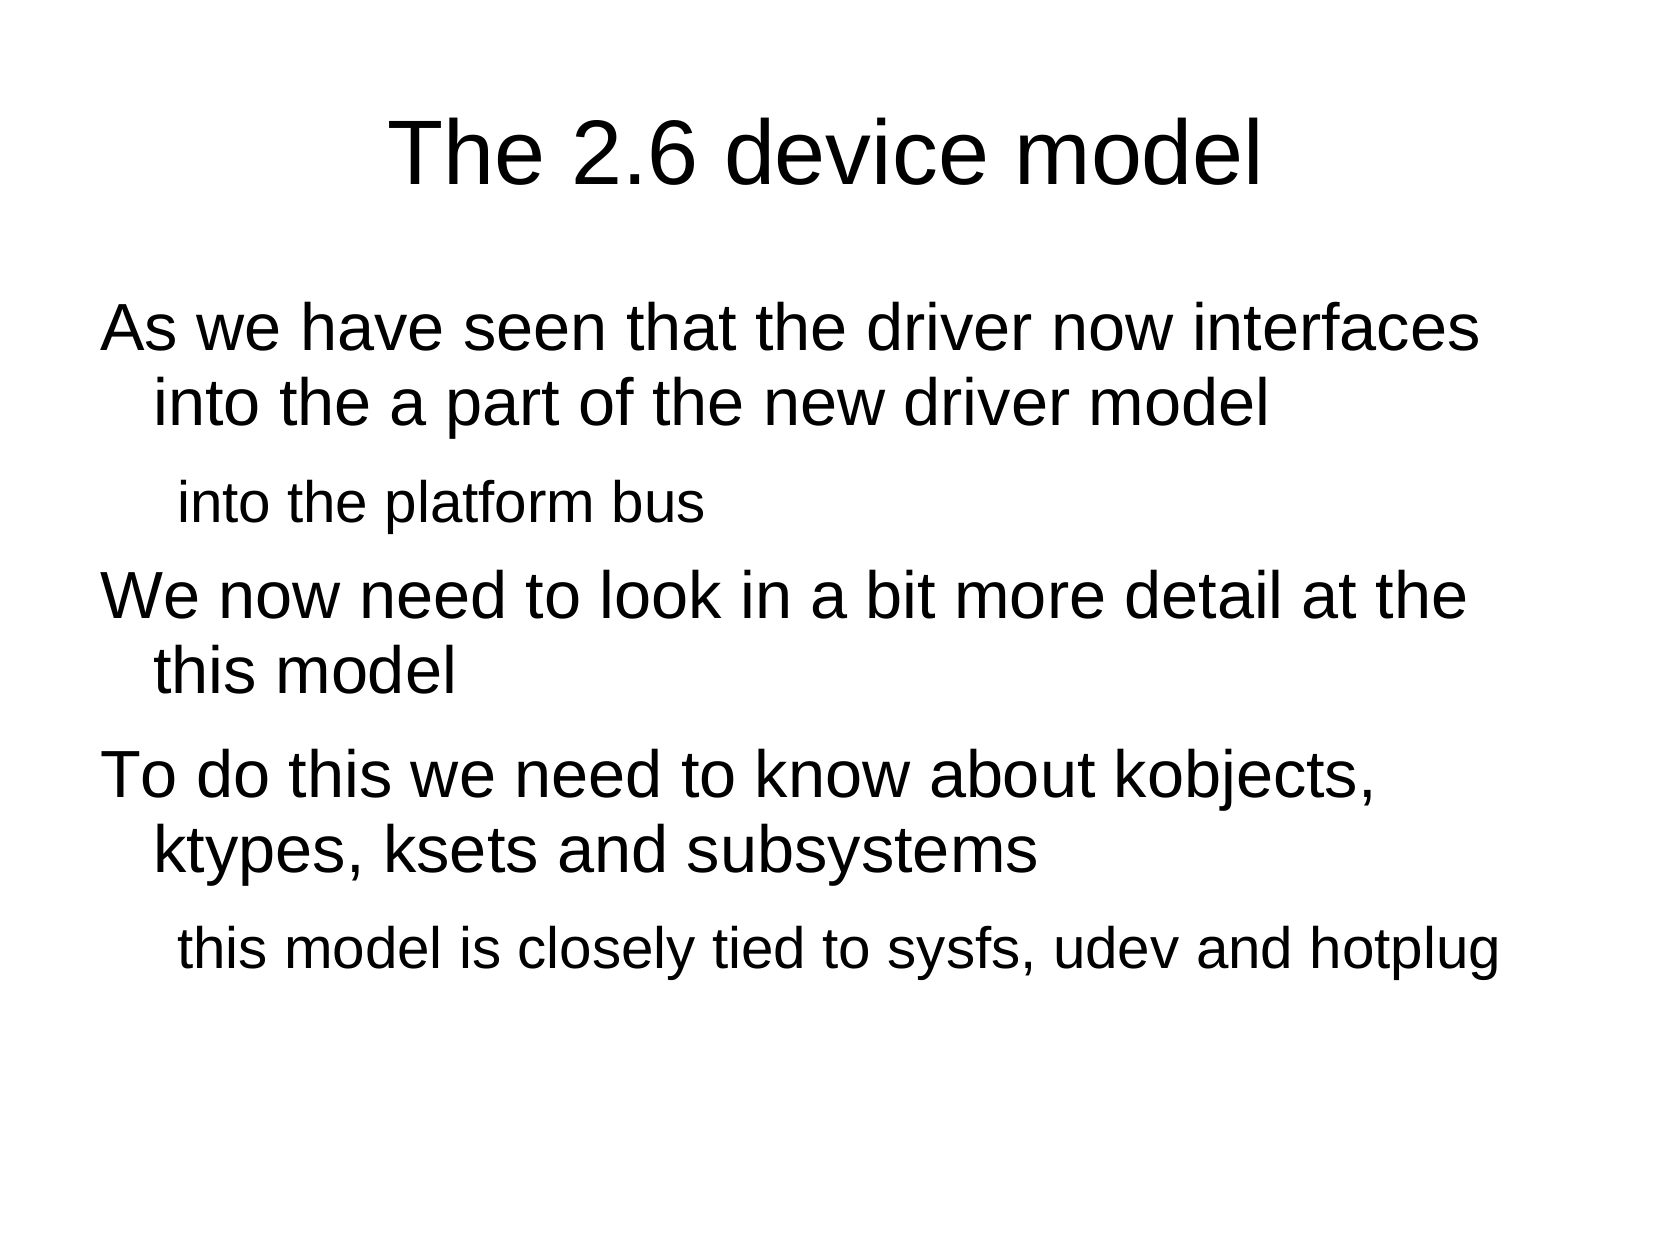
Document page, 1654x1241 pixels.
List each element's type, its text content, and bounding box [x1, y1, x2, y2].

title The 2.6 device model [82, 49, 1571, 257]
list As we have seen that the driver now interfaces into the a part of the new driver model into the platform bus We now need to look in a bit more detail at the this model To do this we need to know about kobjects, ktypes, ksets and subsystems this model is closely tied to sysfs, udev and hotplug [82, 290, 1571, 1094]
